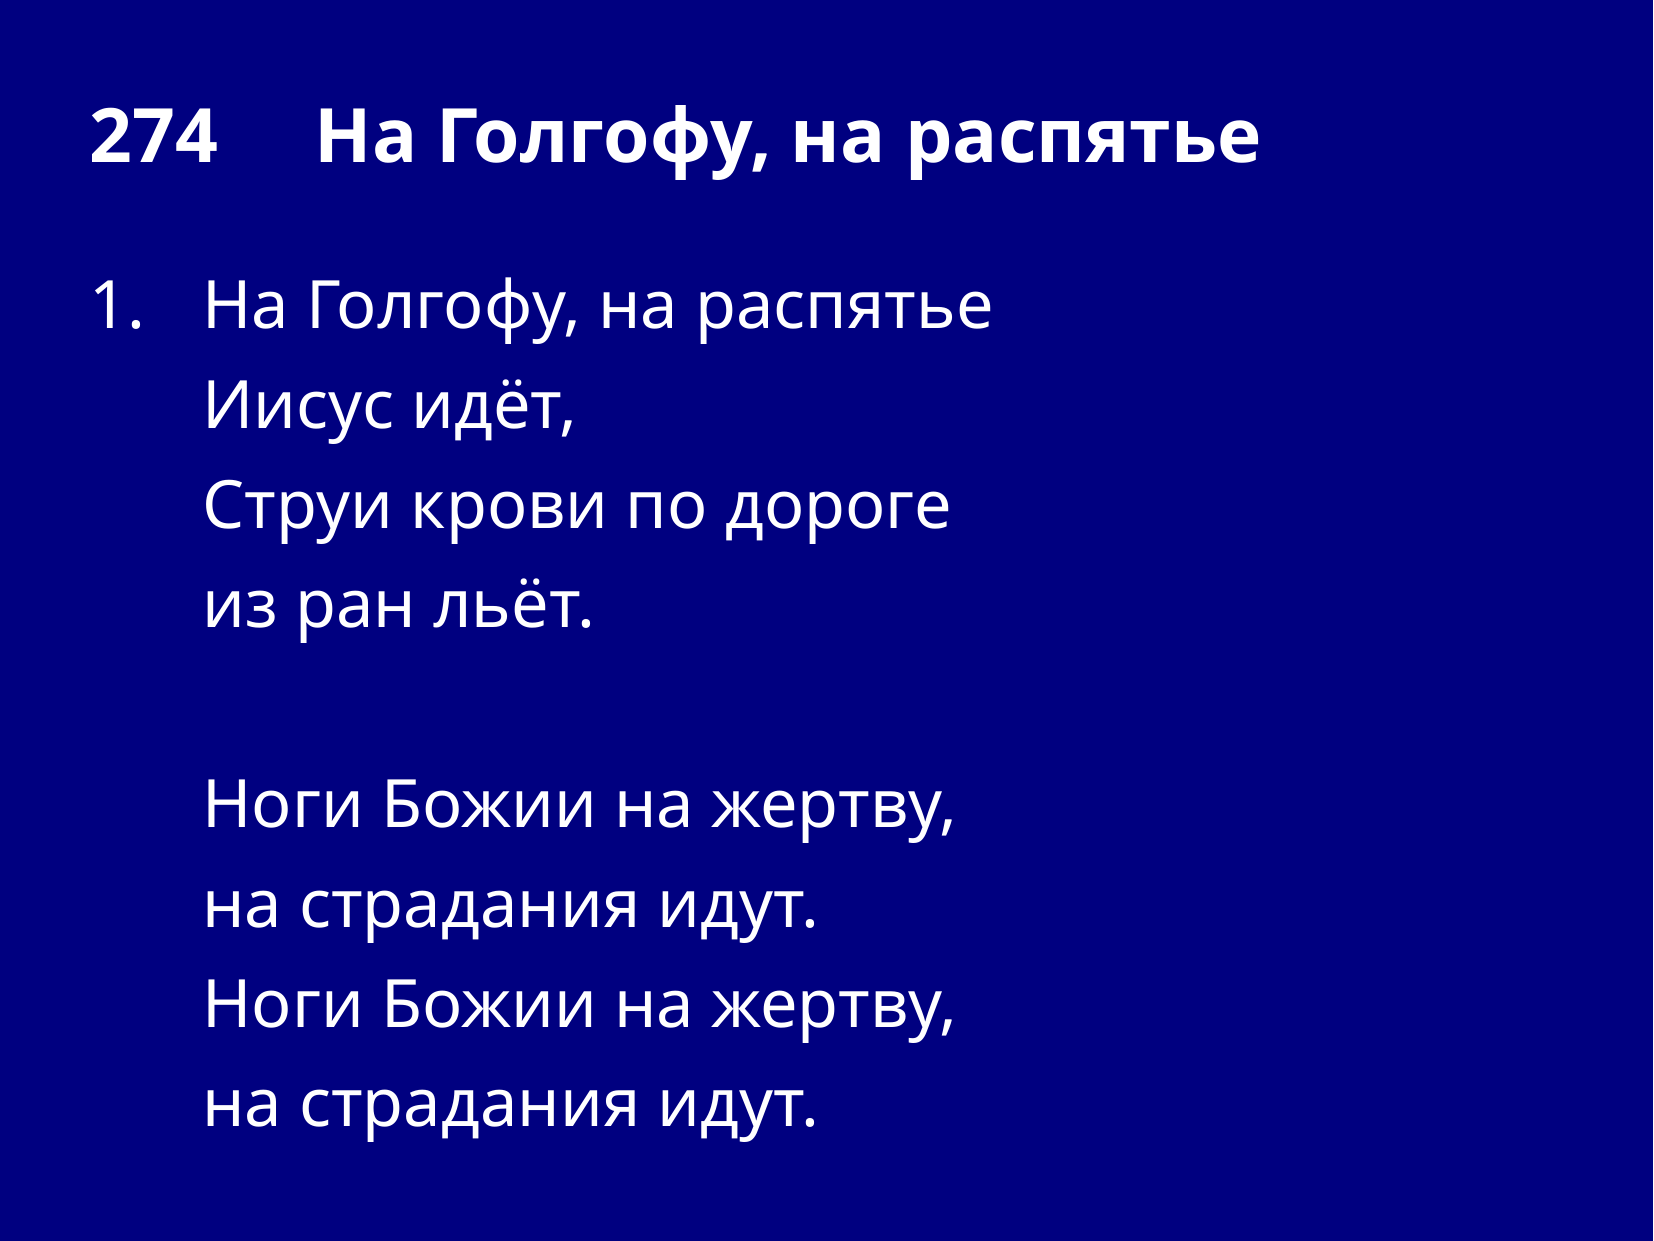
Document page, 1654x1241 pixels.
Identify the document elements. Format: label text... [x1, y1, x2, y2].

text_box 274 На Голгофу, на распятье [75, 75, 1576, 188]
text_box 1. На Голгофу, на распятье Иисус идёт, Струи крови по дороге из ран льёт. Ноги Божии на жертву, на страдания идут. Ноги Божии на жертву, на страдания идут. [75, 188, 1576, 1163]
